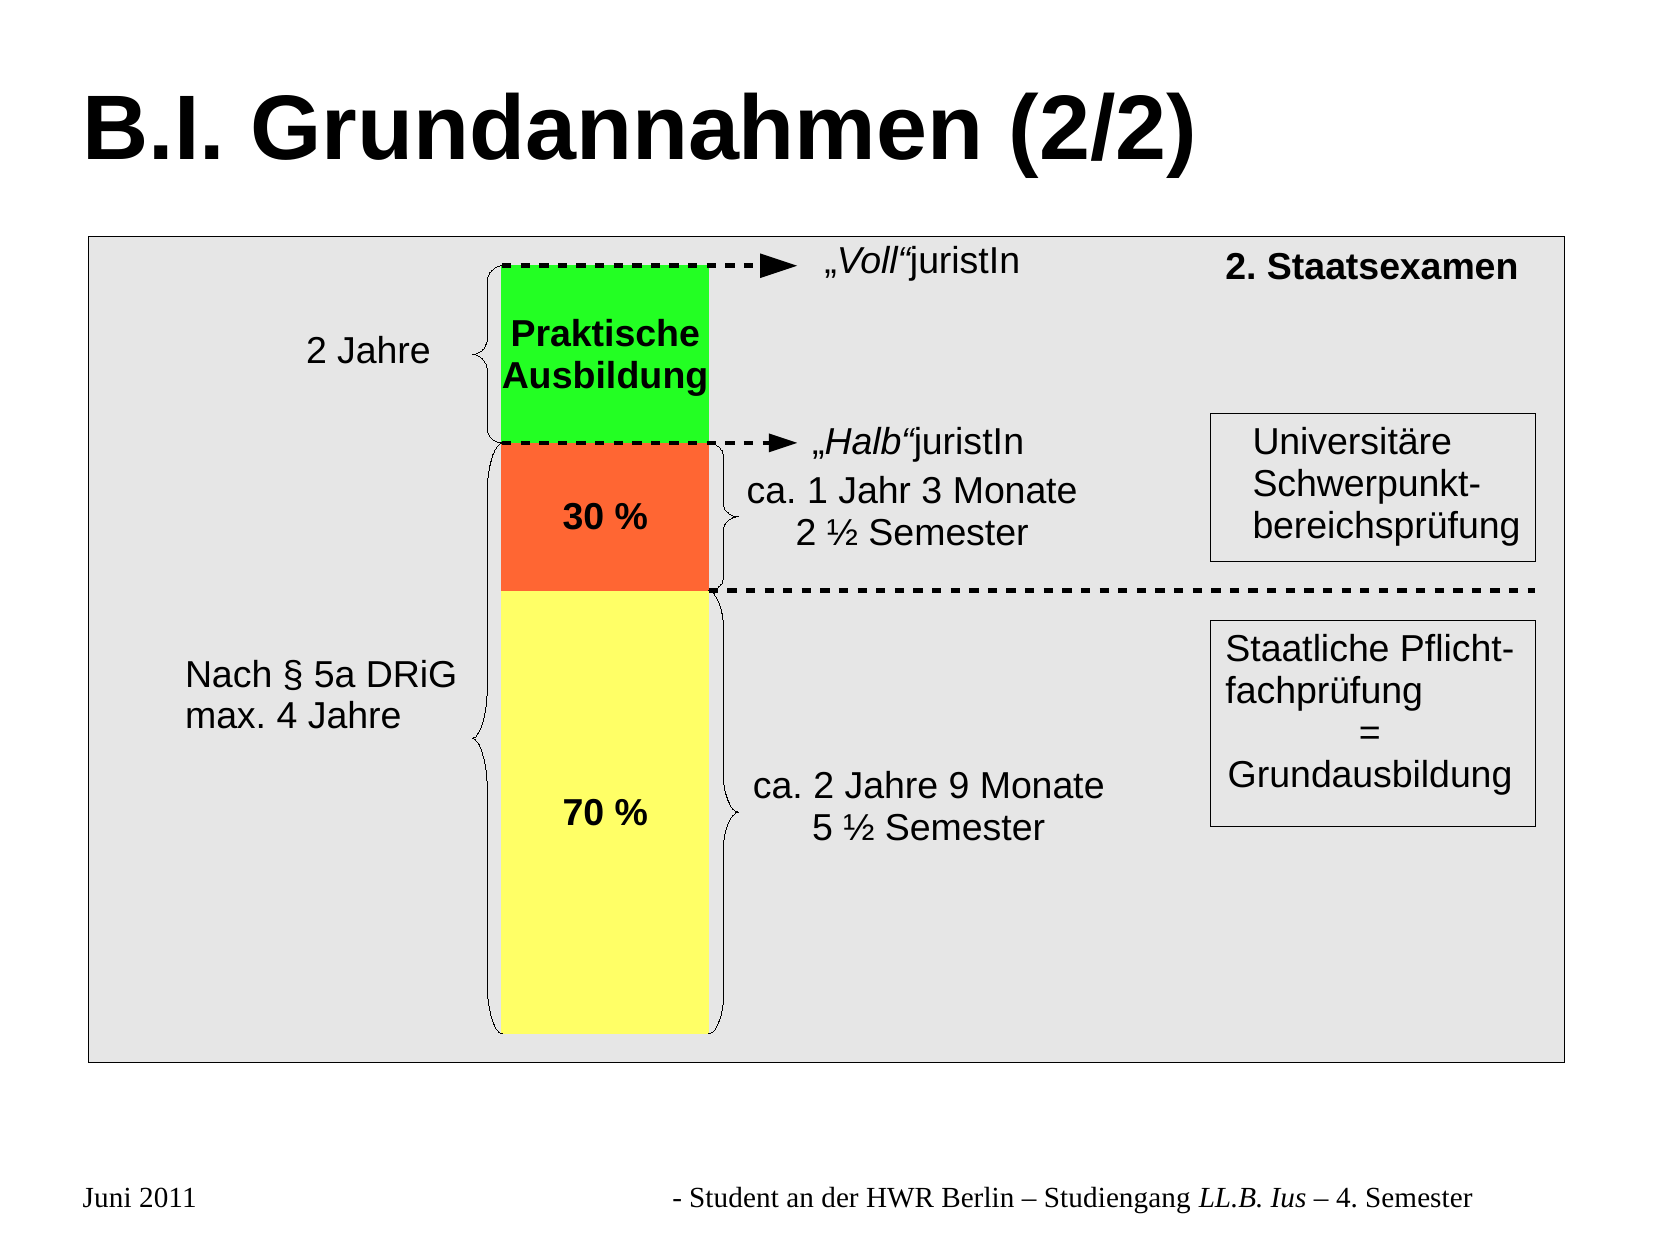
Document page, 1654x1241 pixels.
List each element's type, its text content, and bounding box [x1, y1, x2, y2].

text_box Staatliche Pflicht-fachprüfung = Grundausbildung [1211, 621, 1535, 803]
text_box 2 Jahre [291, 322, 446, 380]
text_box „Halb“juristIn [797, 413, 1039, 471]
text_box 30 % [501, 443, 709, 591]
text_box Universitäre Schwerpunkt- bereichsprüfung [1237, 414, 1535, 555]
text_box 70 % [501, 591, 709, 1034]
text_box Nach § 5a DRiG max. 4 Jahre [170, 645, 473, 745]
text_box 2. Staatsexamen [1210, 238, 1534, 296]
title B.I. Grundannahmen (2/2) [82, 49, 1571, 207]
text_box [88, 236, 1565, 1063]
text_box Praktische Ausbildung [501, 265, 709, 443]
text_box ca. 2 Jahre 9 Monate 5 ½ Semester [738, 757, 1120, 857]
text_box „Voll“juristIn [809, 232, 1036, 290]
text_box ca. 1 Jahr 3 Monate 2 ½ Semester [731, 462, 1093, 562]
